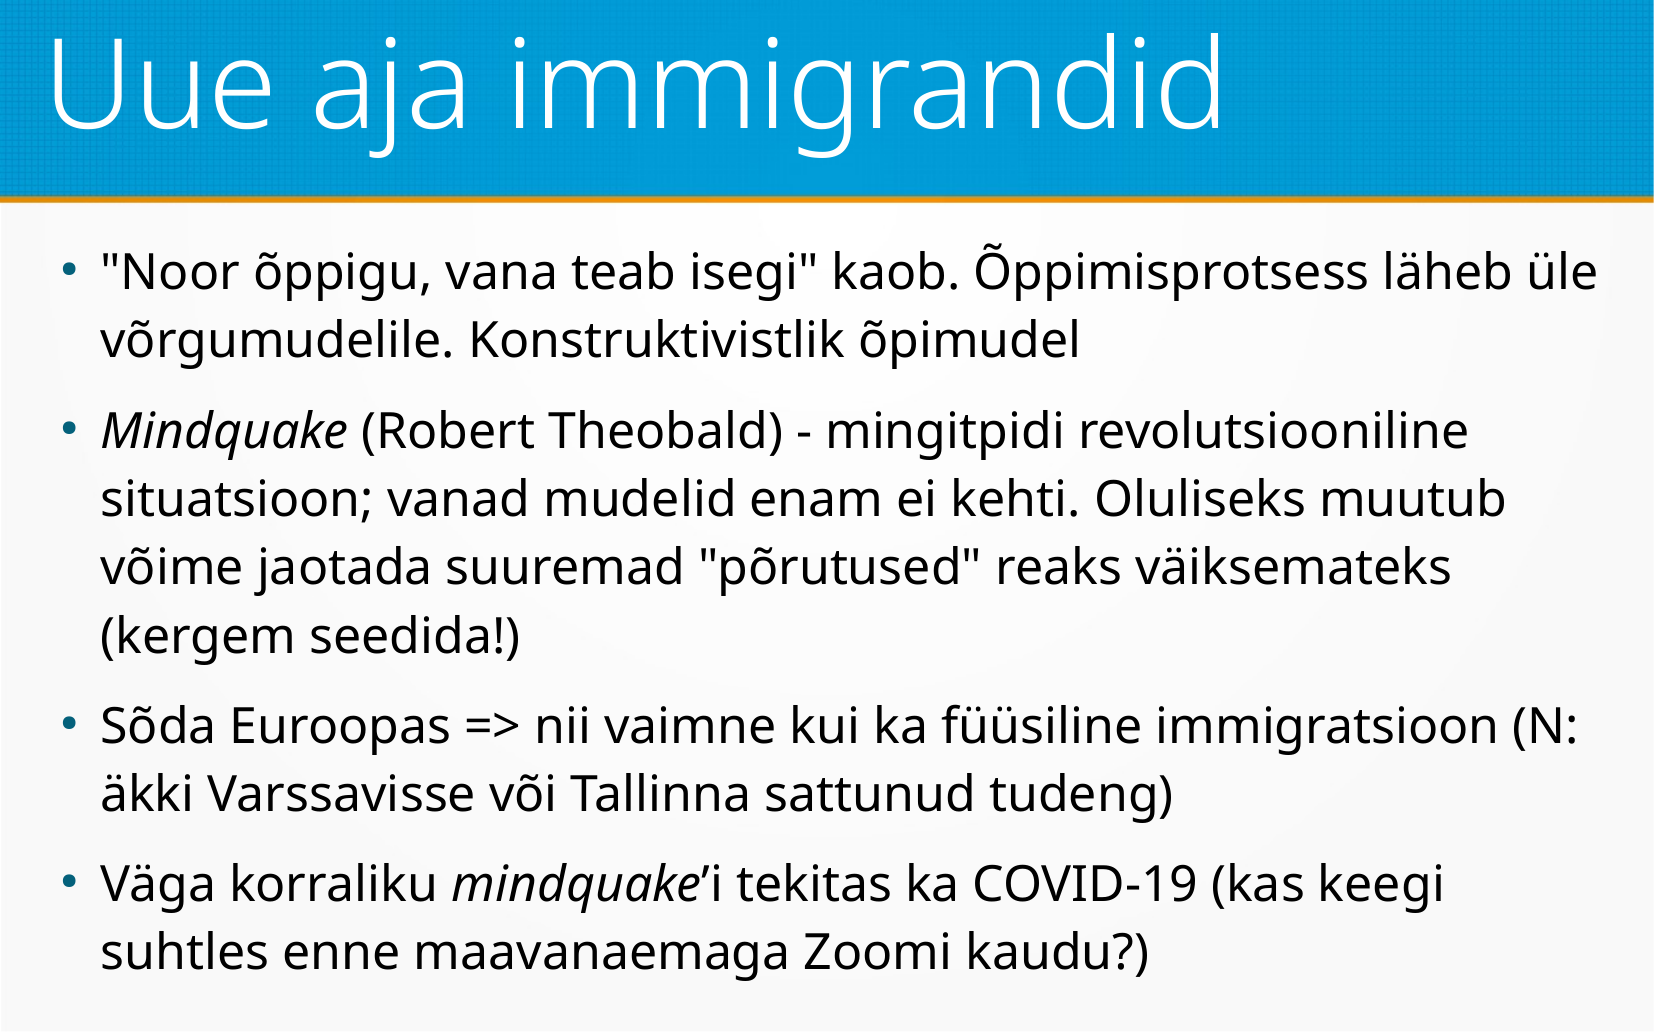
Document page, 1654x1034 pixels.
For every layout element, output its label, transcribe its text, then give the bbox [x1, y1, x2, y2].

title Uue aja immigrandid [43, 0, 1619, 166]
picture [0, 195, 1654, 1034]
list "Noor õppigu, vana teab isegi" kaob. Õppimisprotsess läheb üle võrgumudelile. Konstruktivistlik õpimudel Mindquake (Robert Theobald) - mingitpidi revolutsiooniline situatsioon; vanad mudelid enam ei kehti. Oluliseks muutub võime jaotada suuremad "põrutused" reaks väiksemateks (kergem seedida!) Sõda Euroopas => nii vaimne kui ka füüsiline immigratsioon (N: äkki Varssavisse või Tallinna sattunud tudeng) Väga korraliku mindquake’i tekitas ka COVID-19 (kas keegi suhtles enne maavanaemaga Zoomi kaudu?) [47, 236, 1607, 1002]
